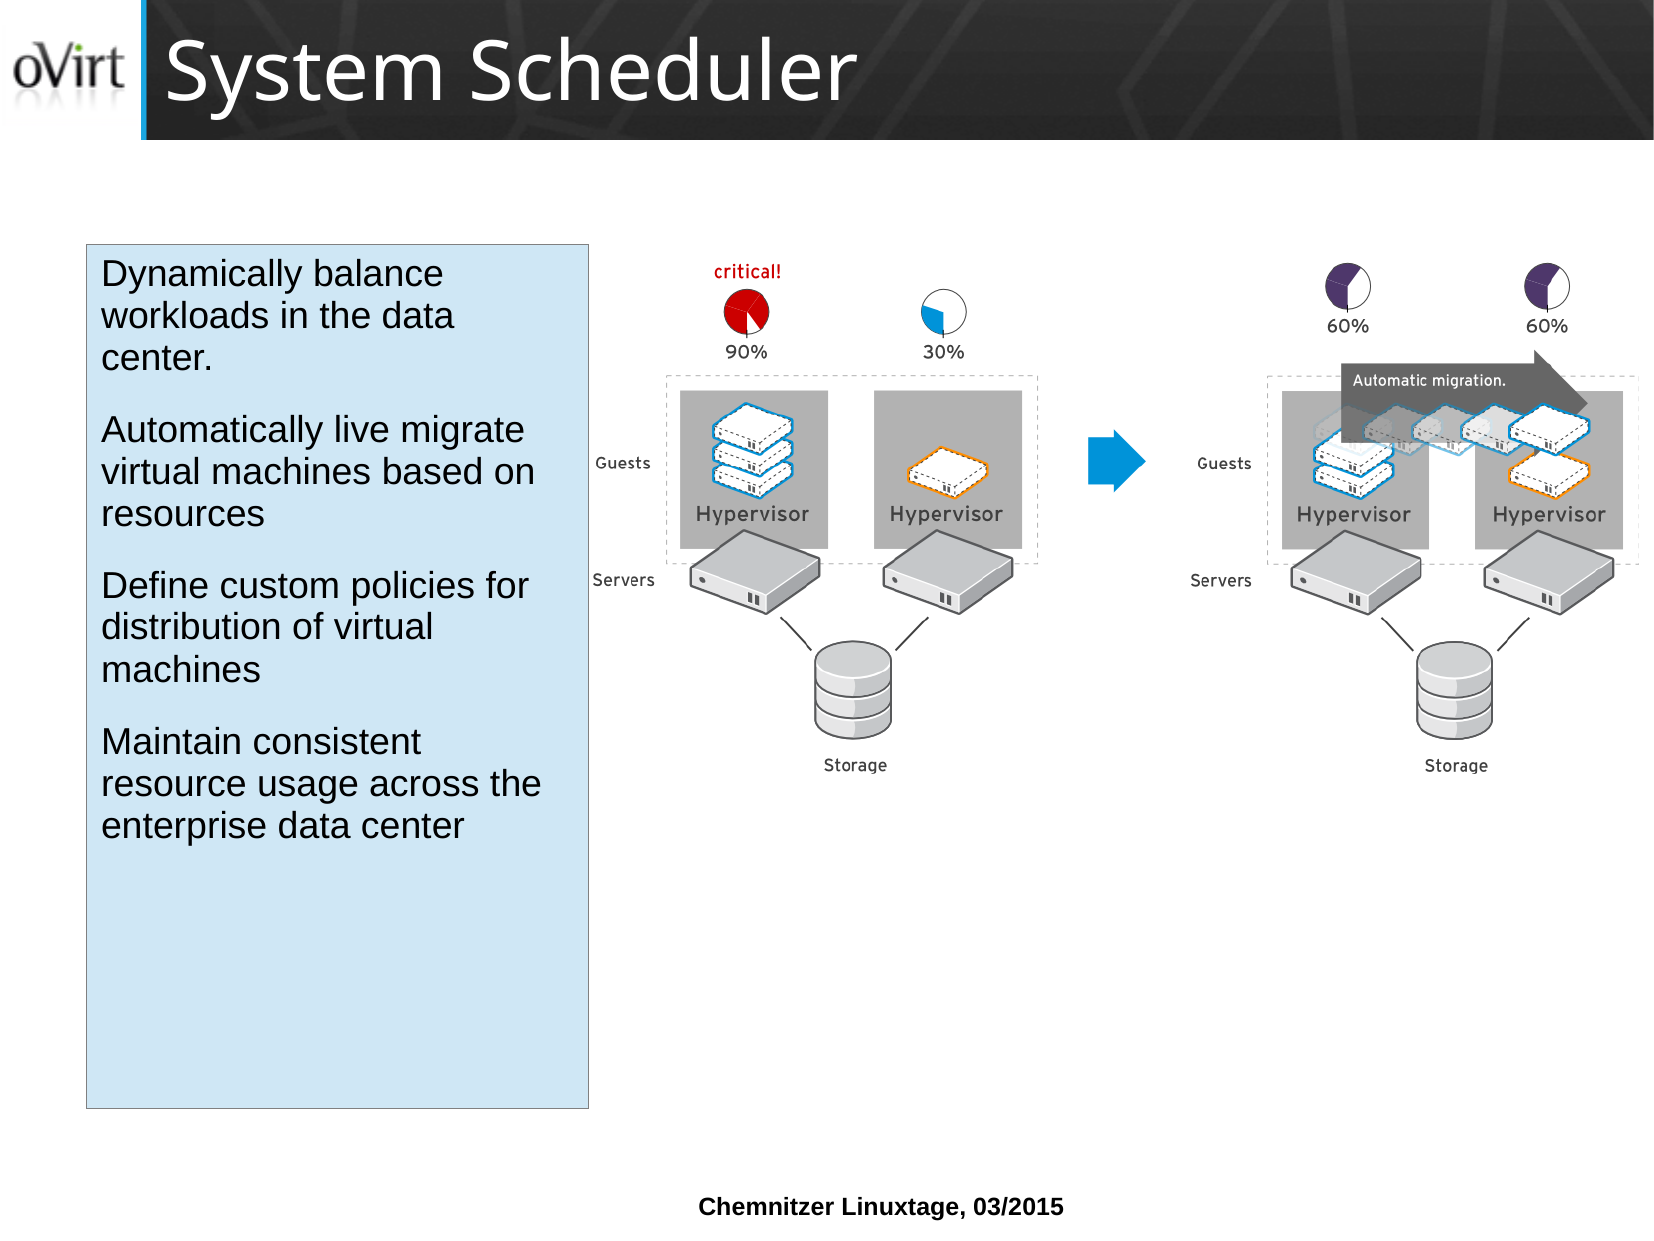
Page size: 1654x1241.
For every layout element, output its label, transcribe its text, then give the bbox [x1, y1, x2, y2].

picture [588, 261, 1639, 774]
text_box Dynamically balance workloads in the data center. Automatically live migrate virtual machines based on resources Define custom policies for distribution of virtual machines Maintain consistent resource usage across the enterprise data center [86, 244, 589, 1109]
picture [0, 0, 1654, 140]
title System Scheduler [164, 18, 1653, 119]
